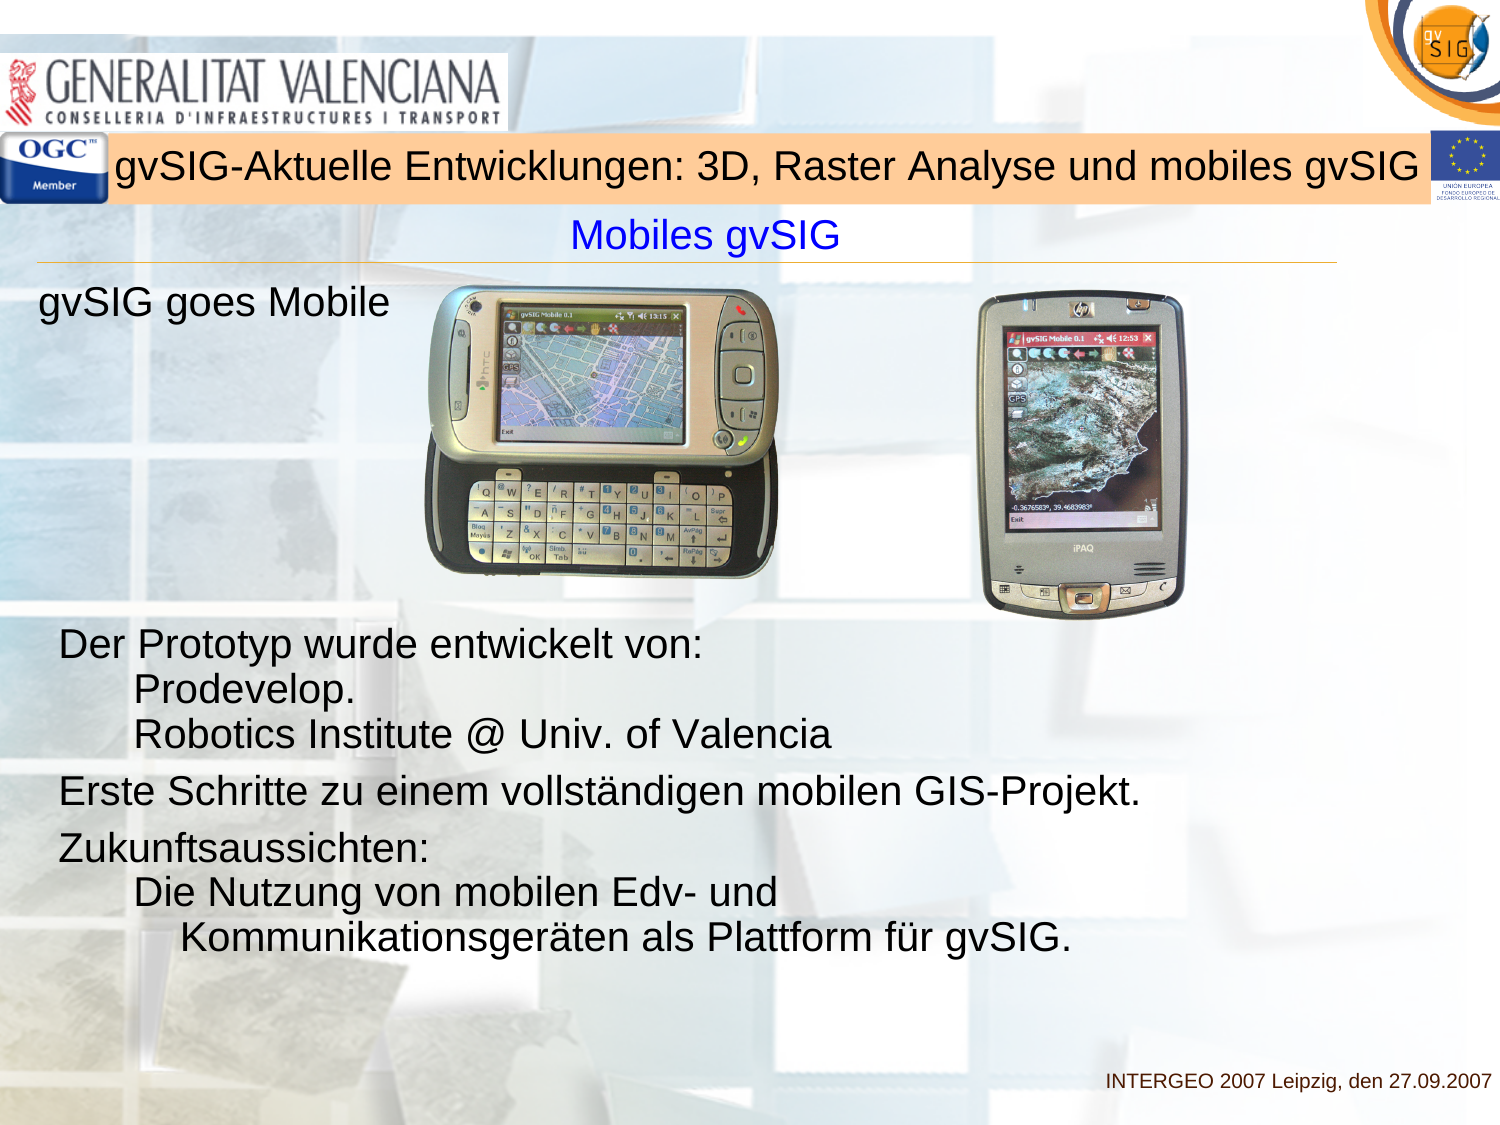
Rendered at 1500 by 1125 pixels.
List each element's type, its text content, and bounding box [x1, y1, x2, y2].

picture [422, 284, 780, 580]
picture [0, 53, 508, 131]
text_box [108, 193, 1431, 205]
picture [1429, 129, 1500, 200]
text_box [108, 133, 1431, 145]
picture [0, 132, 109, 204]
text_box INTERGEO 2007 Leipzig, den 27.09.2007 [1103, 1070, 1495, 1094]
text_box Der Prototyp wurde entwickelt von: Prodevelop. Robotics Institute @ Univ. of Valencia Erste Schritte zu einem vollständigen mobilen GIS-Projekt. Zukunftsaussichten: Die Nutzung von mobilen Edv- und Kommunikationsgeräten als Plattform für gvSIG. [58, 623, 1153, 1010]
picture [1363, 0, 1500, 127]
picture [967, 284, 1191, 627]
text_box gvSIG goes Mobile [0, 281, 430, 329]
text_box Mobiles gvSIG [570, 214, 871, 262]
text_box gvSIG-Aktuelle Entwicklungen: 3D, Raster Analyse und mobiles gvSIG [102, 145, 1434, 193]
